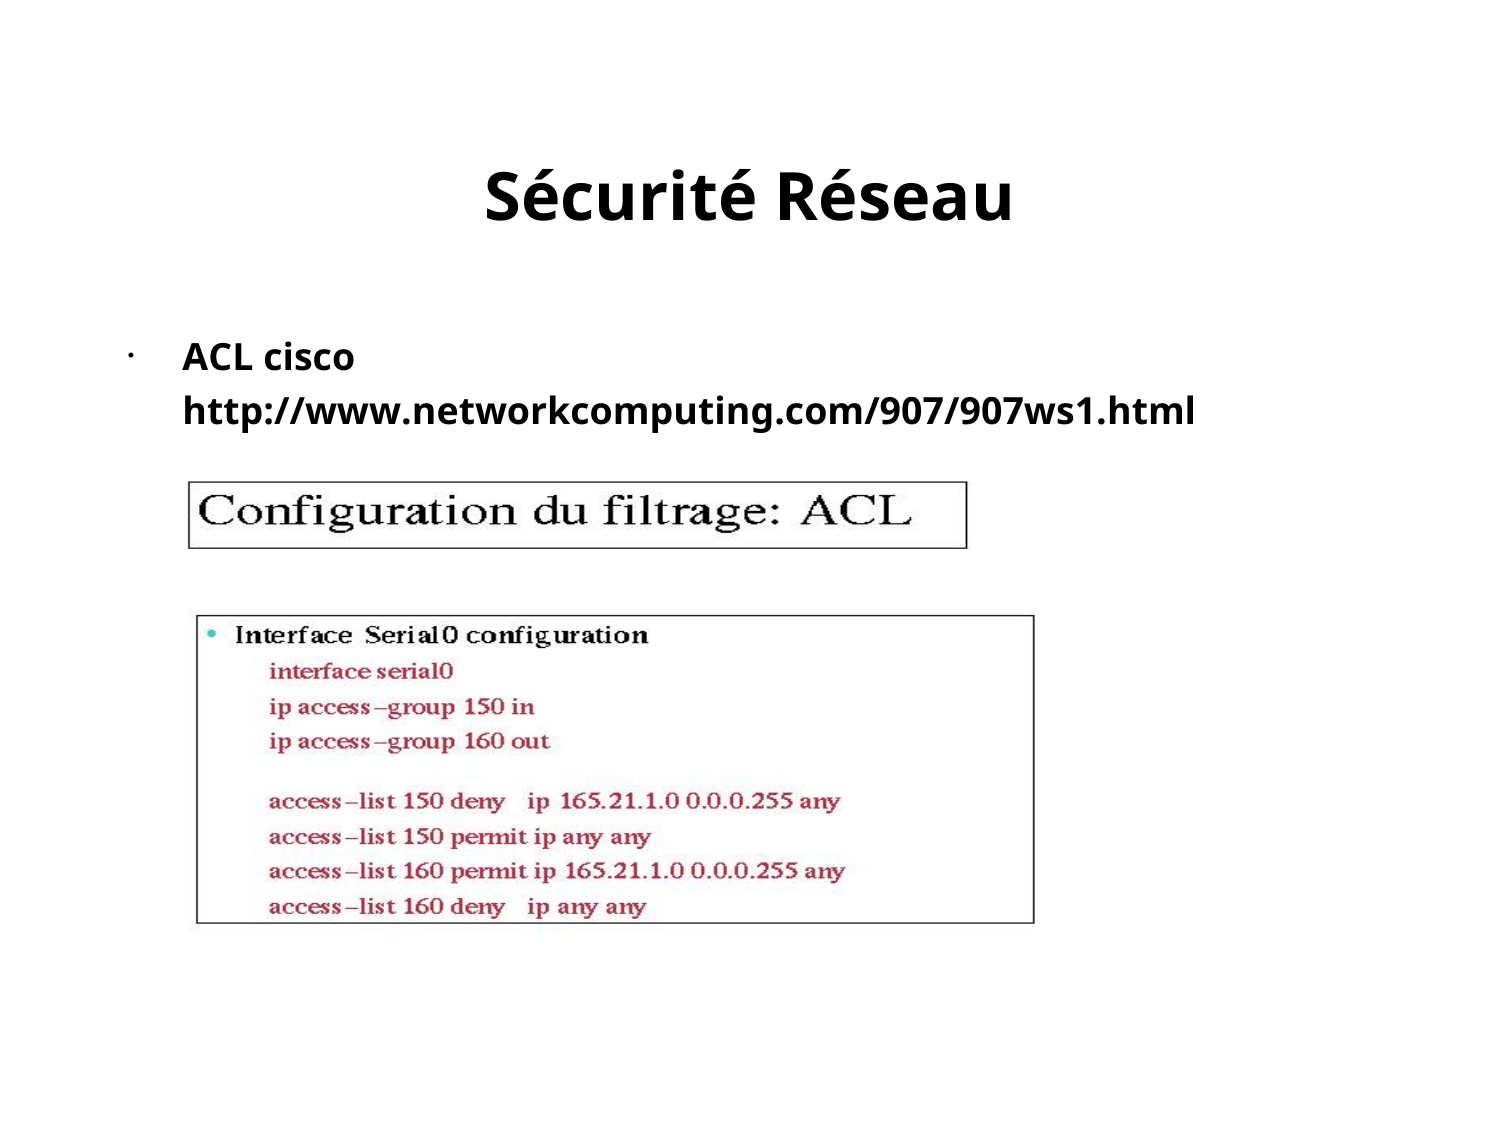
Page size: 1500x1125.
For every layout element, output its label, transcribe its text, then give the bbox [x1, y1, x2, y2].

list ACL cisco http://www.networkcomputing.com/907/907ws1.html [112, 324, 1388, 1000]
title Sécurité Réseau [112, 99, 1388, 288]
picture [150, 462, 1176, 1051]
